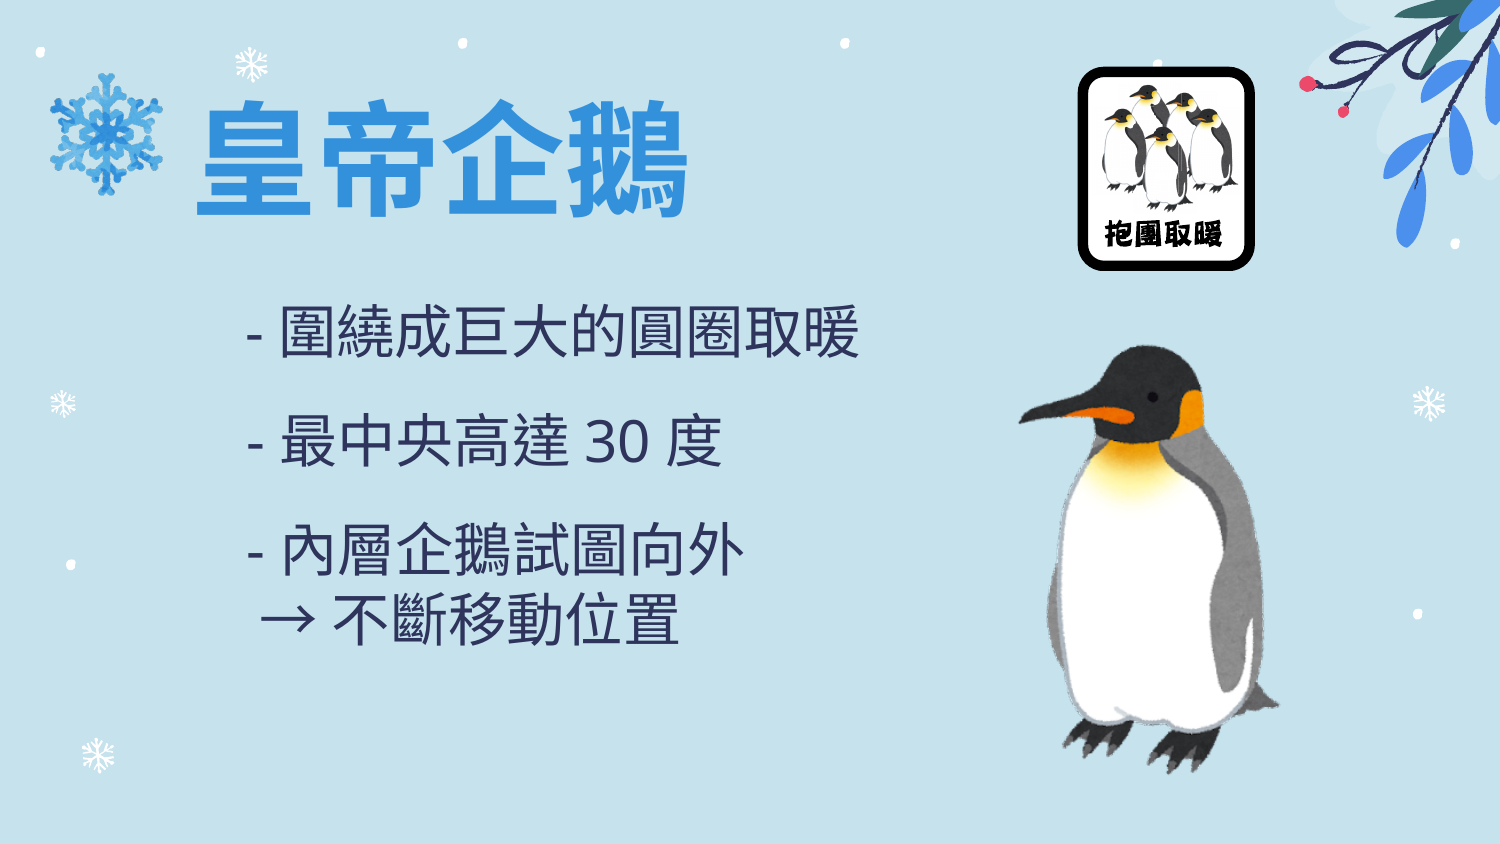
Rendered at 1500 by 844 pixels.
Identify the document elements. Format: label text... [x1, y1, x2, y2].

title 皇帝企鵝 [176, 66, 808, 214]
picture [987, 323, 1315, 782]
text_box -最中央高達30度 [231, 388, 987, 483]
text_box -圍繞成巨大的圓圈取暖 [230, 279, 1167, 374]
picture [1077, 66, 1255, 271]
text_box -內層企鵝試圖向外 →不斷移動位置 [231, 497, 1004, 639]
picture [38, 66, 177, 204]
